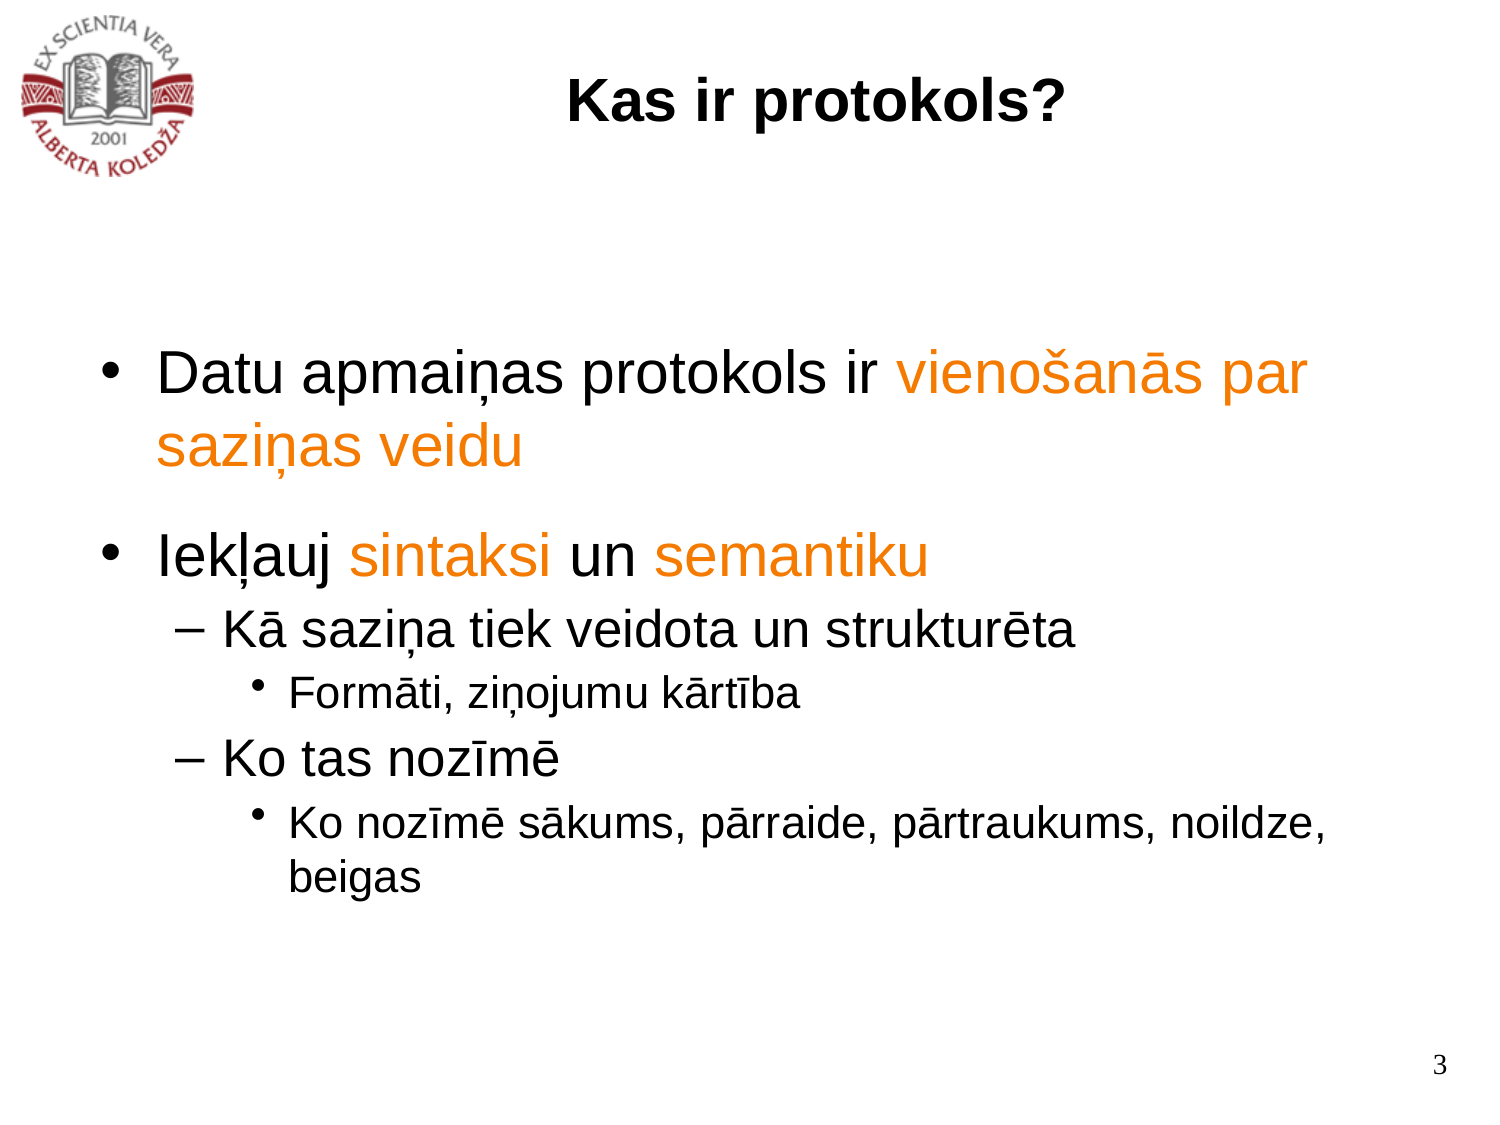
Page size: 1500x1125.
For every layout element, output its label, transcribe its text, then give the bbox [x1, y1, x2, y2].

picture [21, 15, 194, 177]
title Kas ir protokols? [187, 44, 1425, 150]
list Datu apmaiņas protokols ir vienošanās par saziņas veidu Iekļauj sintaksi un semantiku Kā saziņa tiek veidota un strukturēta Formāti, ziņojumu kārtība Ko tas nozīmē Ko nozīmē sākums, pārraide, pārtraukums, noildze, beigas [85, 216, 1436, 1035]
text_box <skaitlis> [1312, 1037, 1463, 1100]
